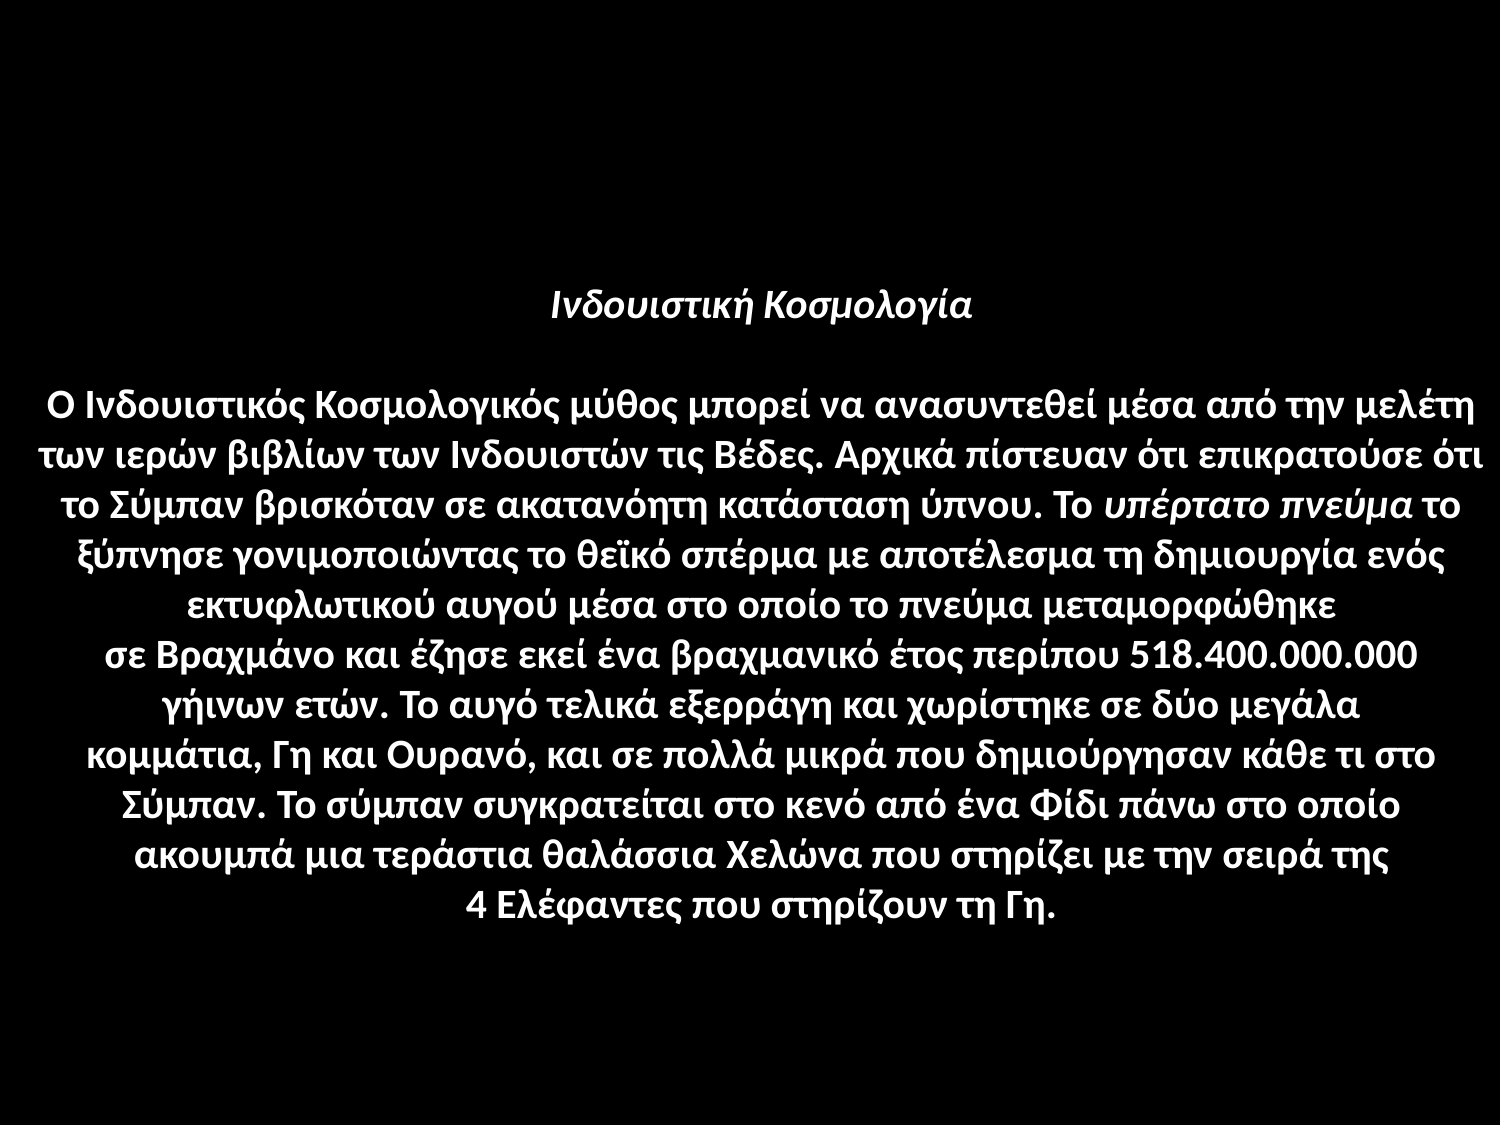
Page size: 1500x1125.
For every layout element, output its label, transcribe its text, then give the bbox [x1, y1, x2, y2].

text_box Ινδουιστική Κοσμολογία Ο Ινδουιστικός Κοσμολογικός μύθος μπορεί να ανασυντεθεί μέσα από την μελέτη των ιερών βιβλίων των Ινδουιστών τις Βέδες. Αρχικά πίστευαν ότι επικρατούσε ότι το Σύμπαν βρισκόταν σε ακατανόητη κατάσταση ύπνου. Το υπέρτατο πνεύμα το ξύπνησε γονιμοποιώντας το θεϊκό σπέρμα με αποτέλεσμα τη δημιουργία ενός εκτυφλωτικού αυγού μέσα στο οποίο το πνεύμα μεταμορφώθηκε σε Βραχμάνο και έζησε εκεί ένα βραχμανικό έτος περίπου 518.400.000.000 γήινων ετών. Το αυγό τελικά εξερράγη και χωρίστηκε σε δύο μεγάλα κομμάτια, Γη και Ουρανό, και σε πολλά μικρά που δημιούργησαν κάθε τι στο Σύμπαν. Το σύμπαν συγκρατείται στο κενό από ένα Φίδι πάνω στο οποίο ακουμπά μια τεράστια θαλάσσια Χελώνα που στηρίζει με την σειρά της 4 Ελέφαντες που στηρίζουν τη Γη. [23, 269, 1500, 935]
